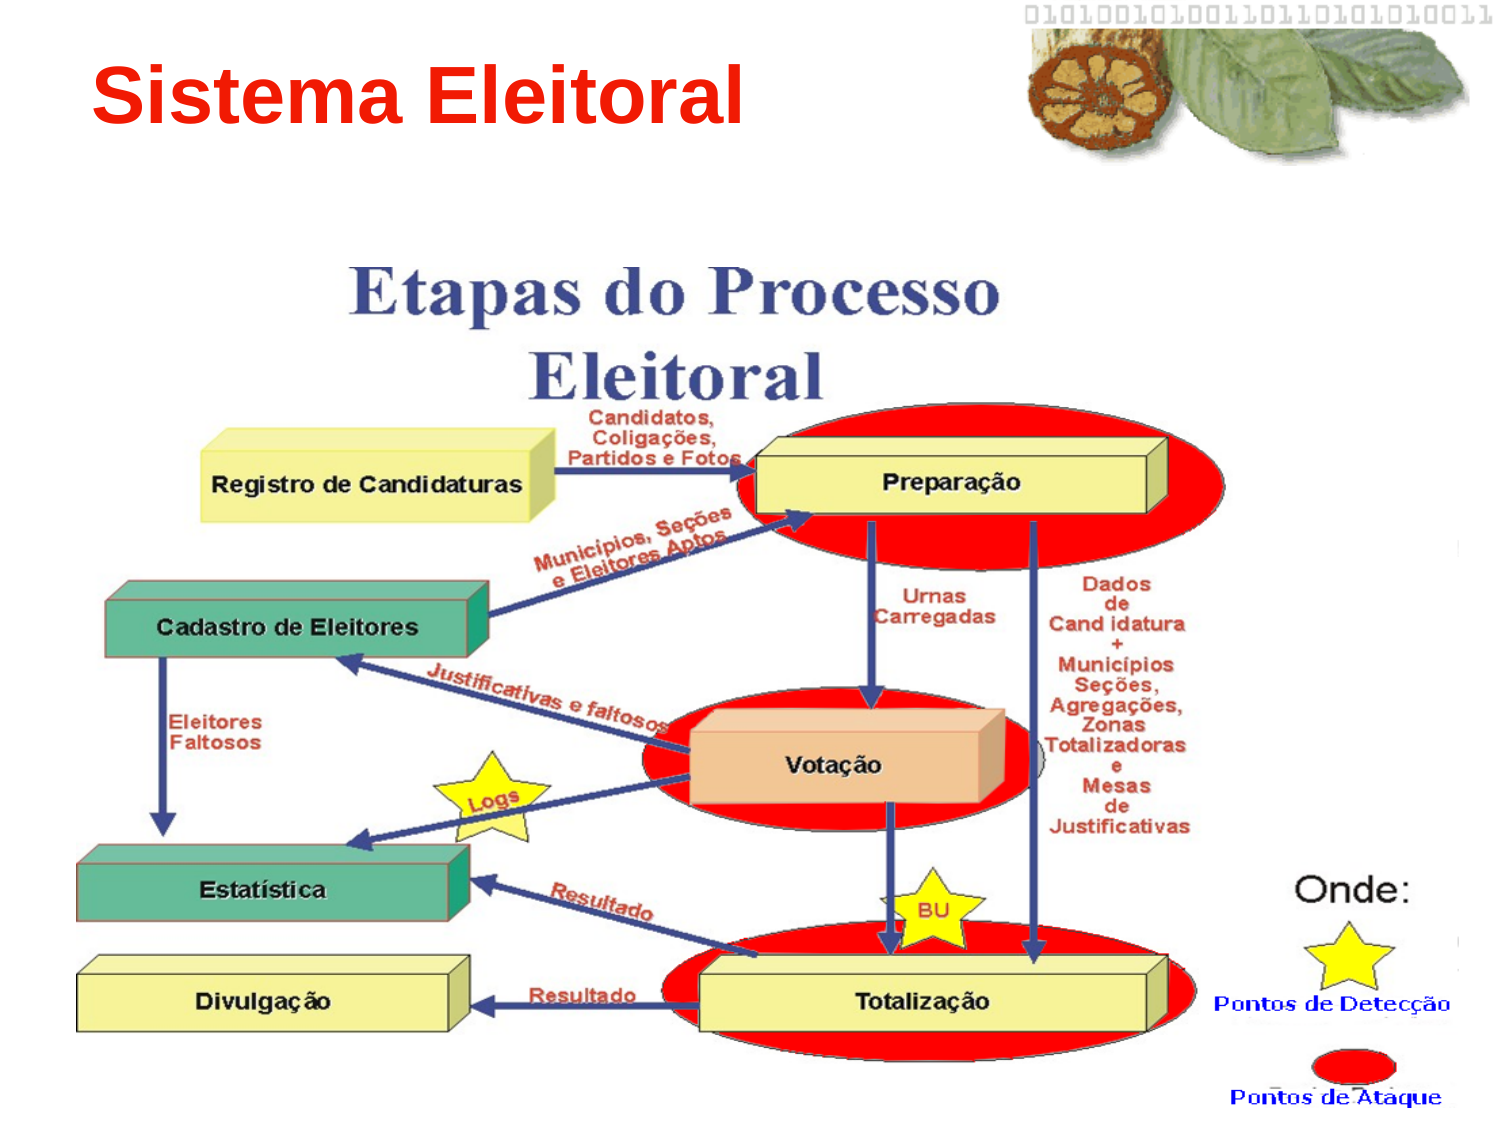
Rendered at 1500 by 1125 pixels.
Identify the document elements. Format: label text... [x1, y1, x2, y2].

title Sistema Eleitoral [76, 28, 810, 149]
picture [1021, 0, 1494, 166]
picture [76, 267, 1459, 1108]
